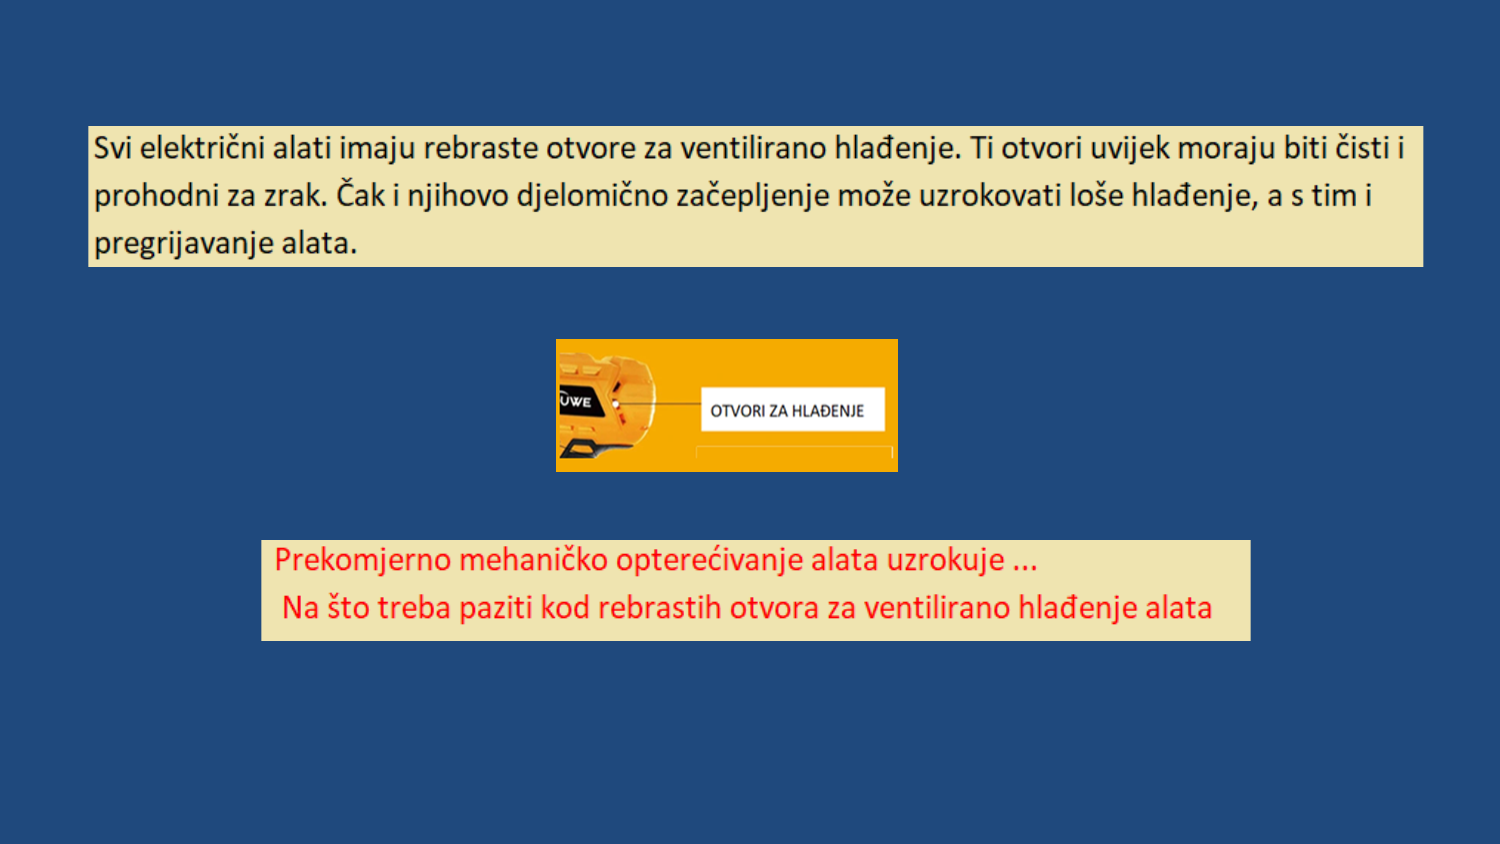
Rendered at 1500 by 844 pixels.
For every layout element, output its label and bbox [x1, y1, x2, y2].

picture [88, 126, 1424, 267]
picture [261, 540, 1251, 641]
picture [556, 339, 898, 472]
